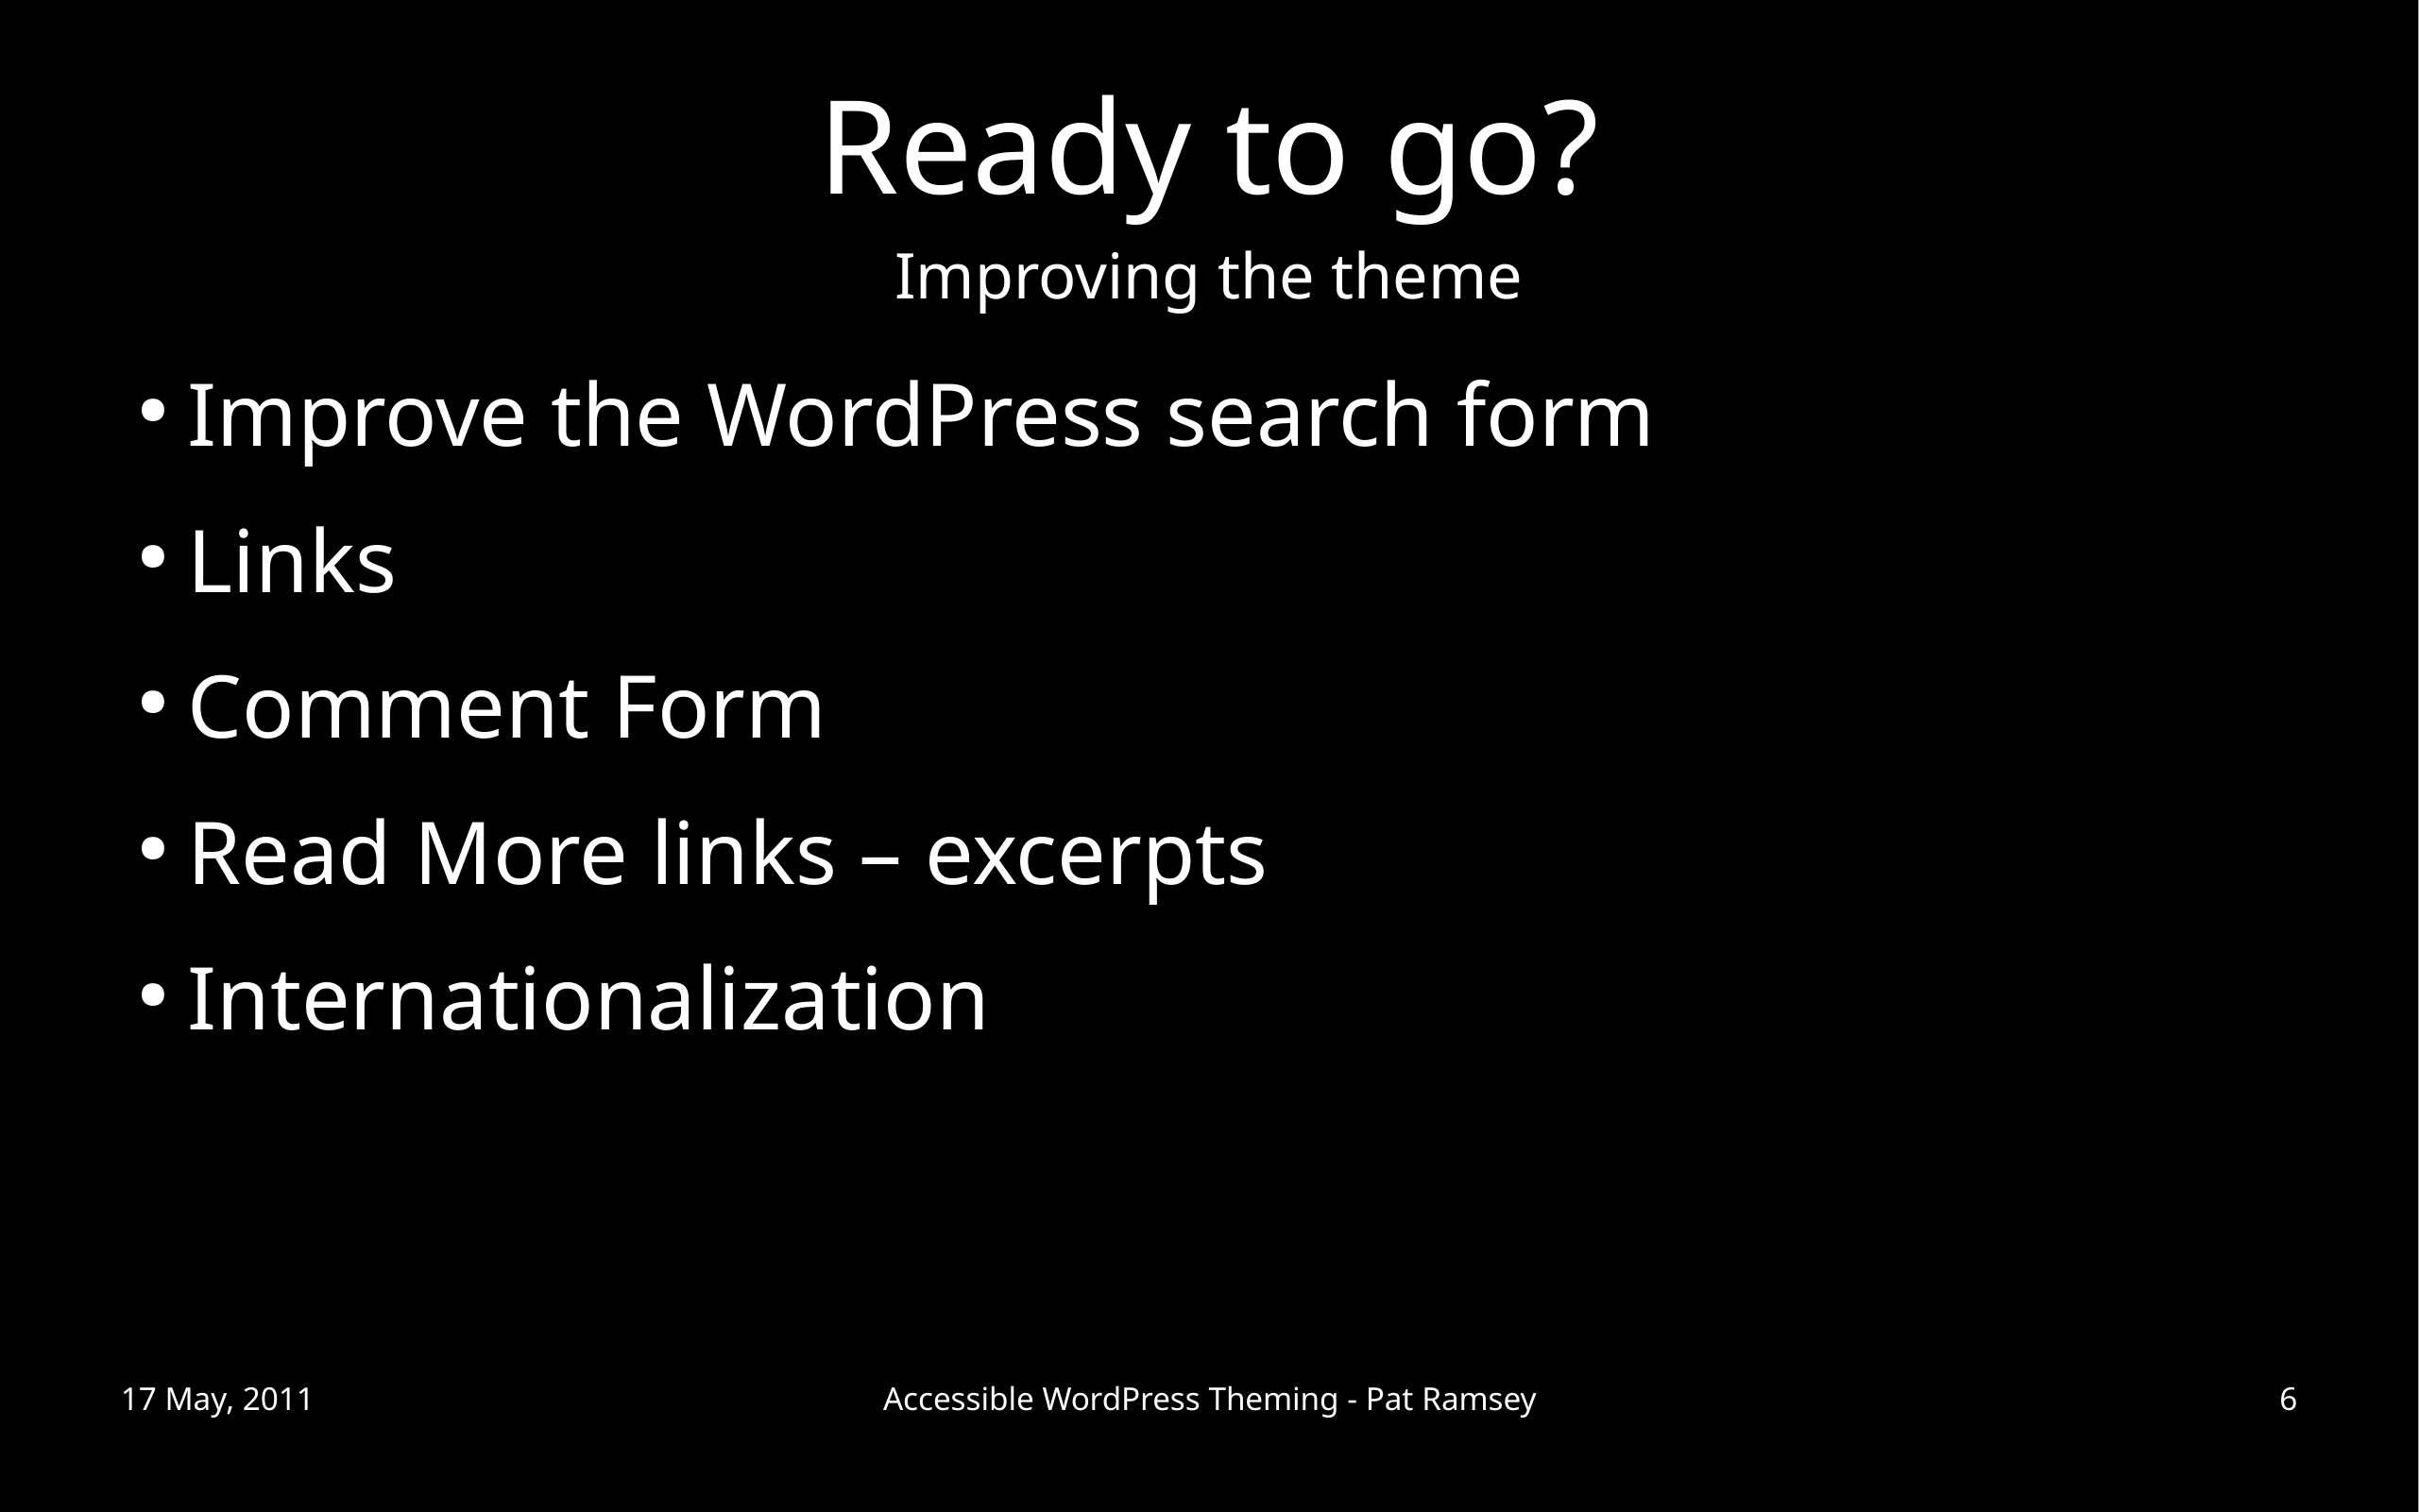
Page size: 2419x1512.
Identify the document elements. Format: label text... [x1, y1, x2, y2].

title Ready to go? Improving the theme [120, 69, 2298, 304]
list Improve the WordPress search form Links Comment Form Read More links – excerpts Internationalization [120, 353, 2298, 1351]
